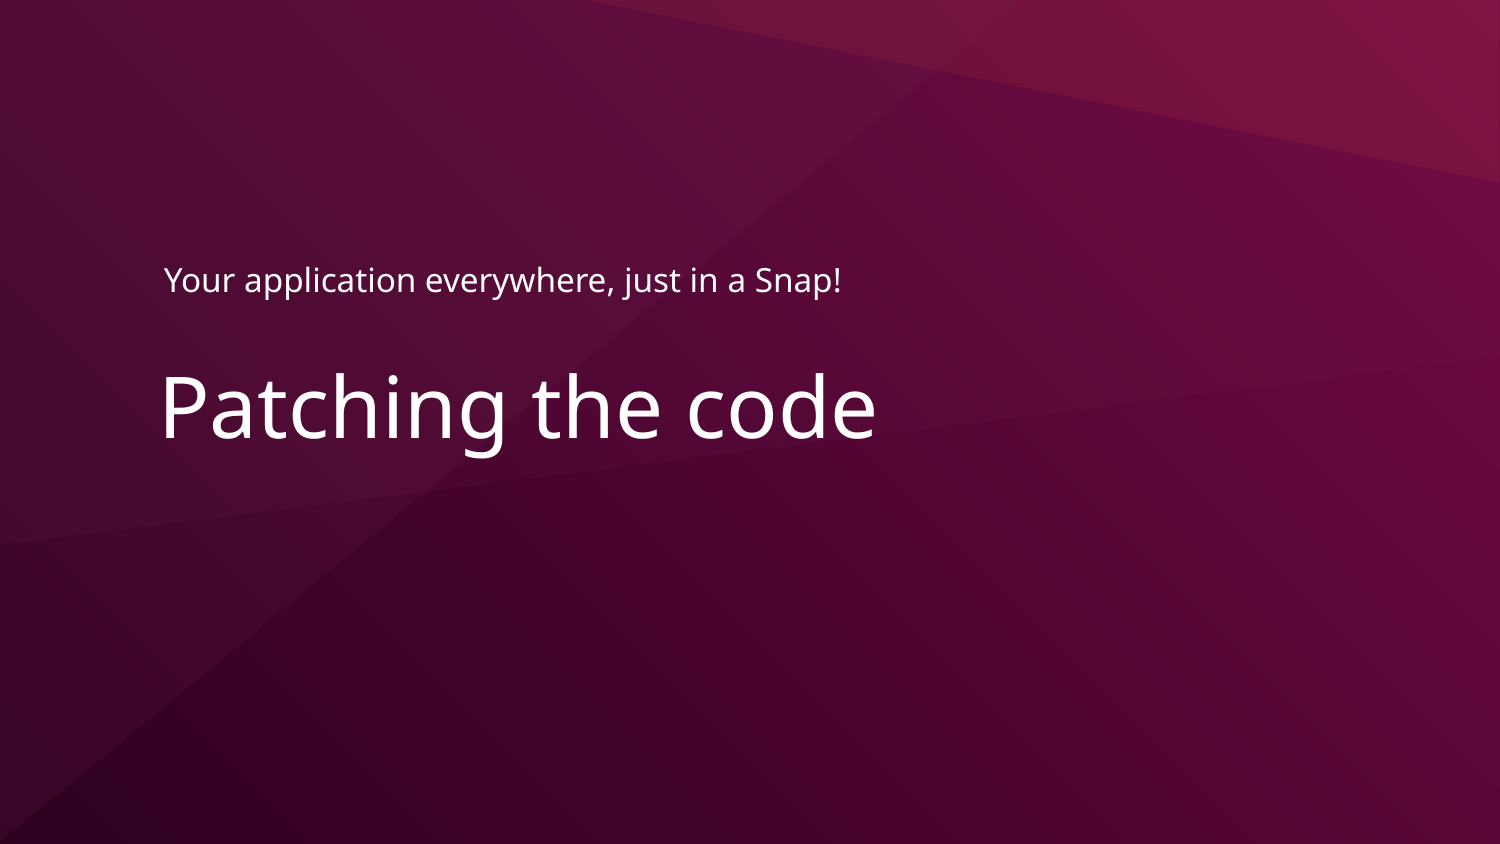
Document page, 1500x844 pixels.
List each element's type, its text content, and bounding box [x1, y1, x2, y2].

subtitle Your application everywhere, just in a Snap! [163, 259, 940, 324]
title Patching the code [158, 352, 1378, 607]
